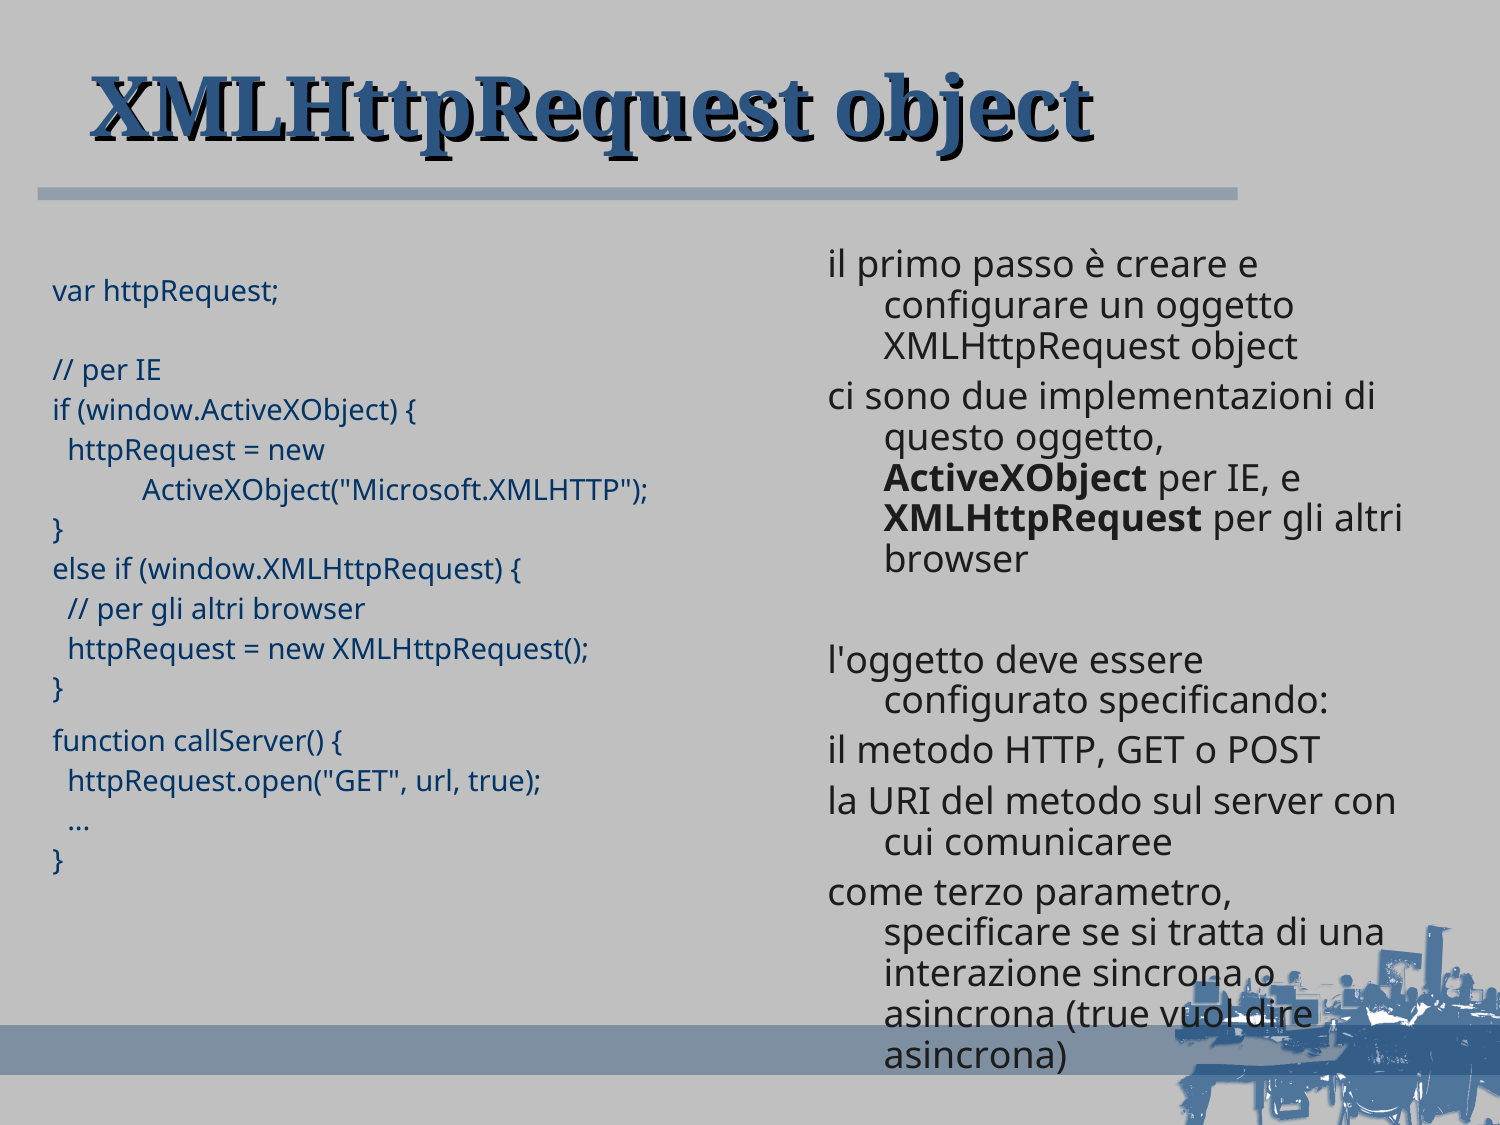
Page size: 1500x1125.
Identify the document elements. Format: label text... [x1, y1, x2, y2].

text_box var httpRequest; // per IE if (window.ActiveXObject) { httpRequest = new ActiveXObject("Microsoft.XMLHTTP"); } else if (window.XMLHttpRequest) { // per gli altri browser httpRequest = new XMLHttpRequest(); } [37, 262, 850, 716]
list il primo passo è creare e configurare un oggetto XMLHttpRequest object ci sono due implementazioni di questo oggetto, ActiveXObject per IE, e XMLHttpRequest per gli altri browser l'oggetto deve essere configurato specificando: il metodo HTTP, GET o POST la URI del metodo sul server con cui comunicaree come terzo parametro, specificare se si tratta di una interazione sincrona o asincrona (true vuol dire asincrona) [812, 237, 1426, 1006]
text_box function callServer() { httpRequest.open("GET", url, true); ... } [37, 712, 826, 887]
title XMLHttpRequest object [75, 45, 1426, 163]
